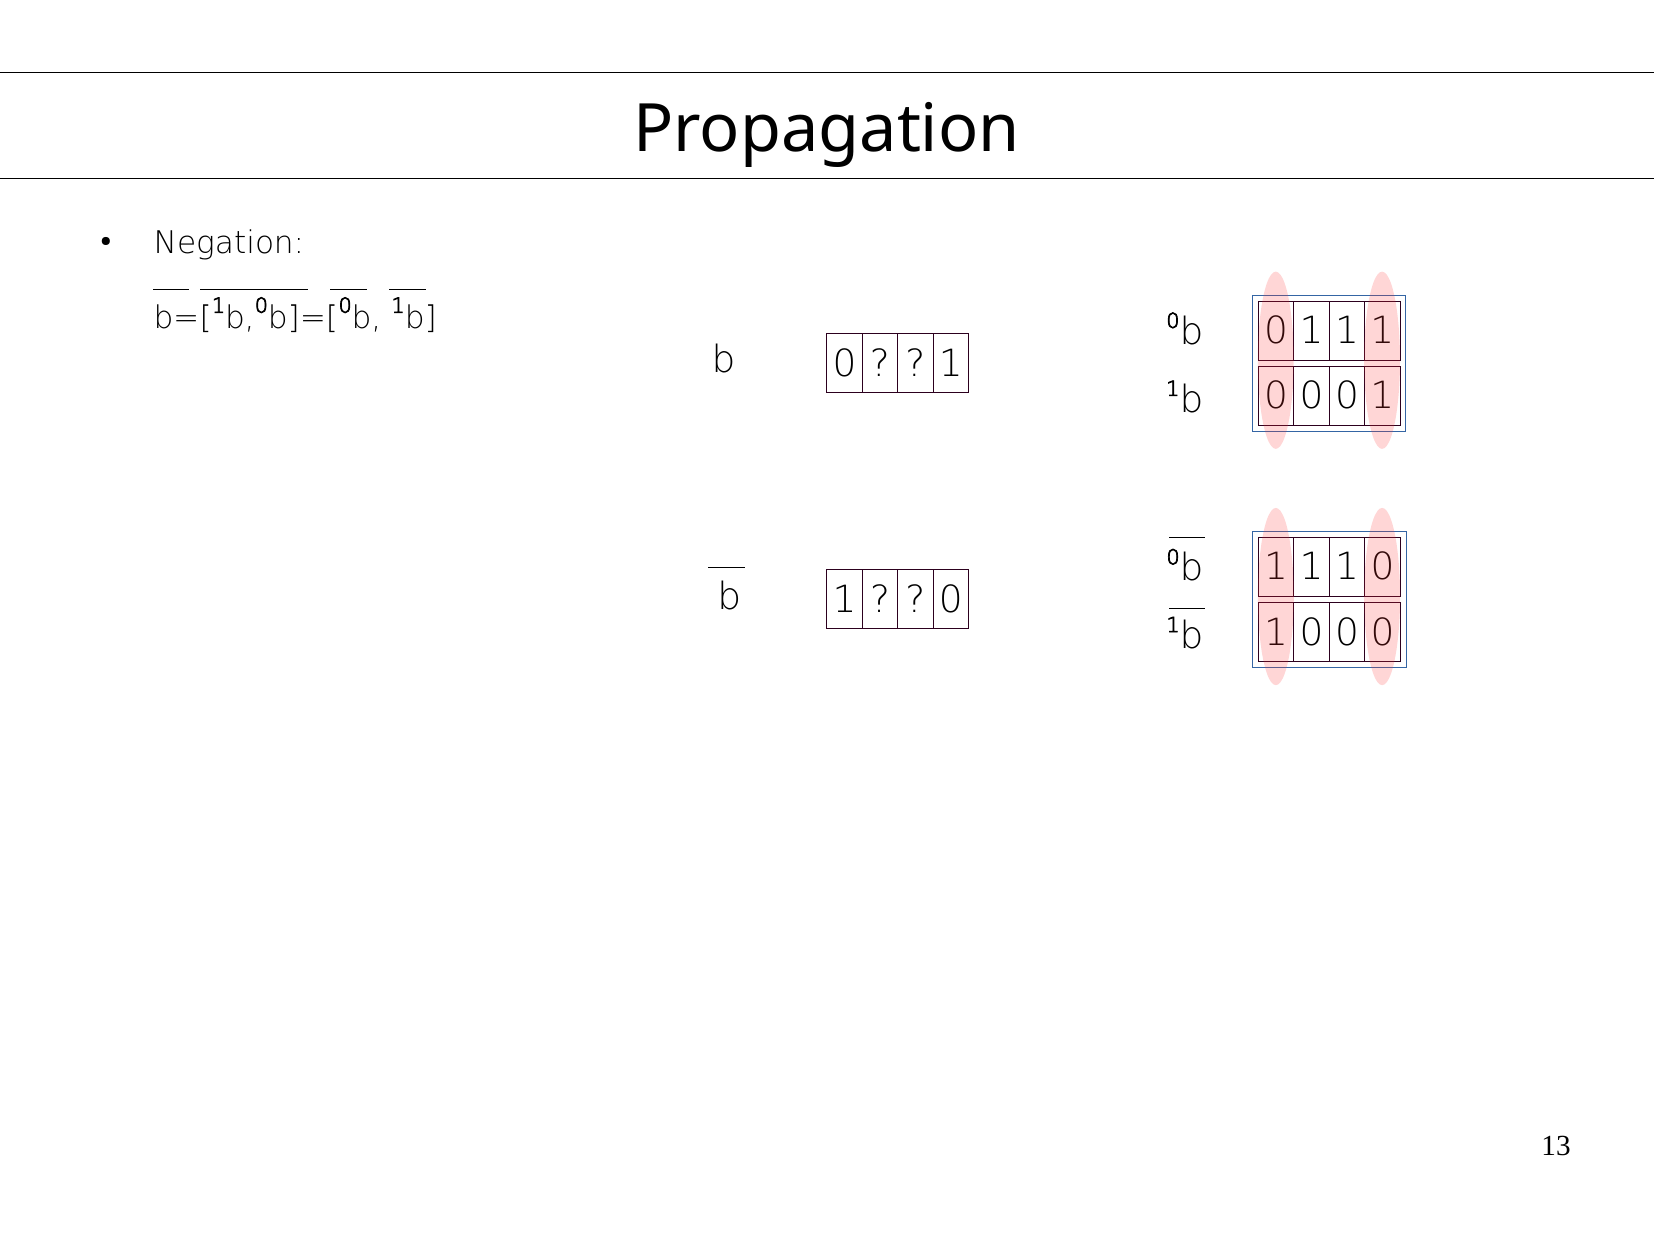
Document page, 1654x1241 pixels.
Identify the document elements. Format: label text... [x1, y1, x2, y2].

text_box 0 [1258, 392, 1263, 426]
text_box 0 [1395, 605, 1401, 662]
text_box ? [862, 333, 897, 393]
text_box [1257, 271, 1294, 449]
text_box 0 [1289, 398, 1293, 426]
text_box 1b [1151, 602, 1220, 668]
text_box 1 [1258, 628, 1263, 662]
text_box [1257, 507, 1294, 686]
text_box Propagation [0, 72, 1654, 166]
text_box 0 [1329, 602, 1364, 662]
text_box 1 [1289, 635, 1293, 662]
text_box 1 [933, 333, 969, 393]
list Negation: b=[1b,0b]=[0b, 1b] [82, 224, 1241, 1193]
text_box 0 [1364, 623, 1369, 662]
text_box 1 [1258, 537, 1262, 565]
text_box 0 [933, 569, 969, 629]
text_box 0 [1293, 602, 1329, 662]
text_box ? [897, 333, 933, 393]
text_box 1 [1364, 388, 1369, 426]
text_box 0 [1396, 537, 1401, 588]
text_box 0b [1151, 298, 1219, 364]
text_box 1 [1396, 301, 1401, 357]
text_box 1b [1151, 366, 1219, 432]
text_box 1 [1293, 537, 1329, 597]
text_box 0 [826, 333, 862, 393]
text_box 1 [1364, 301, 1368, 332]
text_box 0 [1258, 301, 1262, 328]
text_box [1364, 507, 1401, 686]
text_box 1 [826, 569, 862, 629]
text_box 0 [1329, 366, 1364, 426]
text_box 0b [1151, 534, 1220, 600]
text_box ? [897, 569, 933, 629]
text_box 1 [1329, 537, 1364, 597]
text_box b [702, 567, 756, 626]
text_box 0 [1293, 366, 1329, 426]
text_box [1364, 271, 1401, 449]
text_box b [696, 330, 751, 390]
text_box 1 [1293, 301, 1329, 361]
text_box 1 [1329, 301, 1364, 361]
text_box 0 [1364, 537, 1368, 570]
text_box ? [862, 569, 897, 629]
text_box 1 [1395, 366, 1401, 426]
